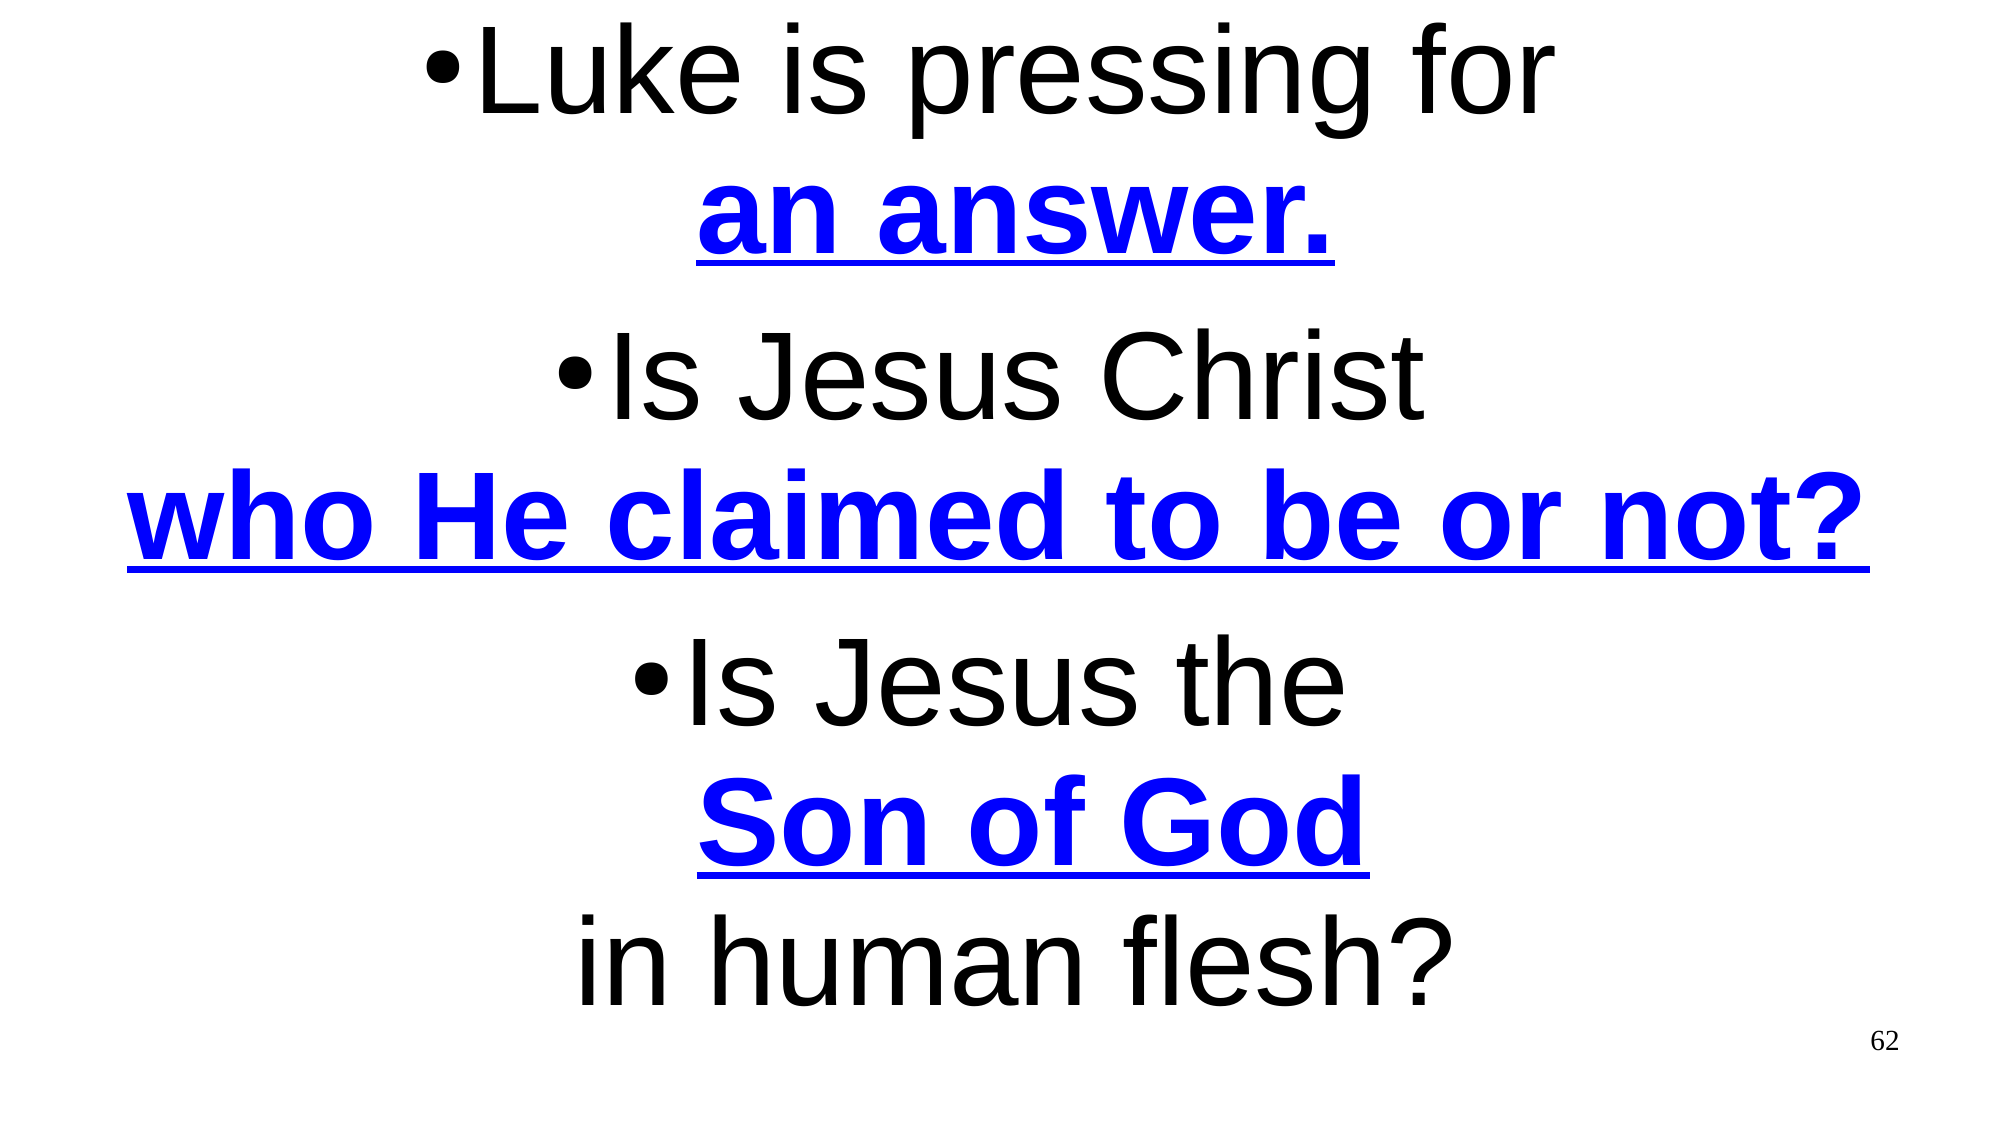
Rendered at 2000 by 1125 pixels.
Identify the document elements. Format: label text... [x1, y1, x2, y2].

list Luke is pressing for an answer. Is Jesus Christ who He claimed to be or not? Is Jesus the Son of God in human flesh? [0, 0, 1996, 1123]
